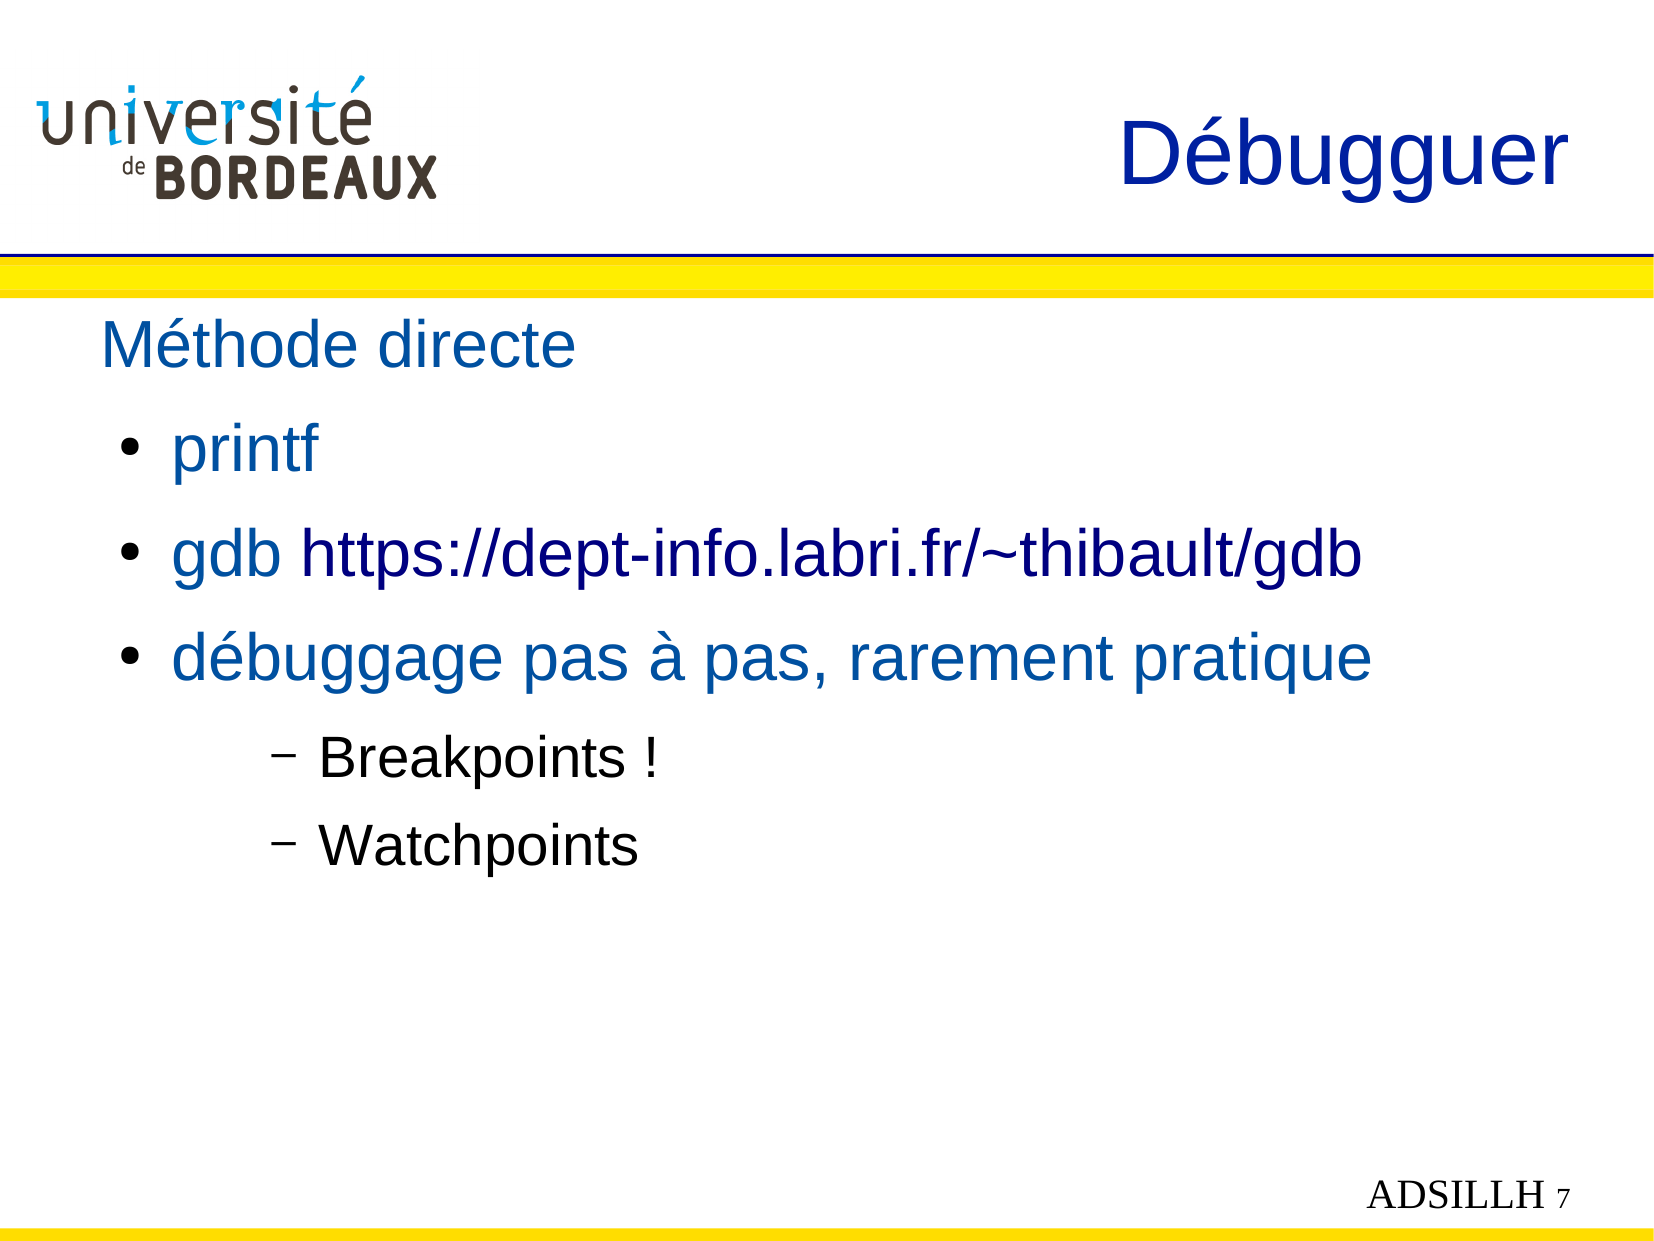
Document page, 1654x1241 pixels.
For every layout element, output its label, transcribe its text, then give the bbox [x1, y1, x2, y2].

list Méthode directe printf gdb https://dept-info.labri.fr/~thibault/gdb débuggage pas à pas, rarement pratique Breakpoints ! Watchpoints [82, 307, 1571, 1126]
title Débugguer [469, 49, 1571, 257]
picture [0, 49, 469, 243]
